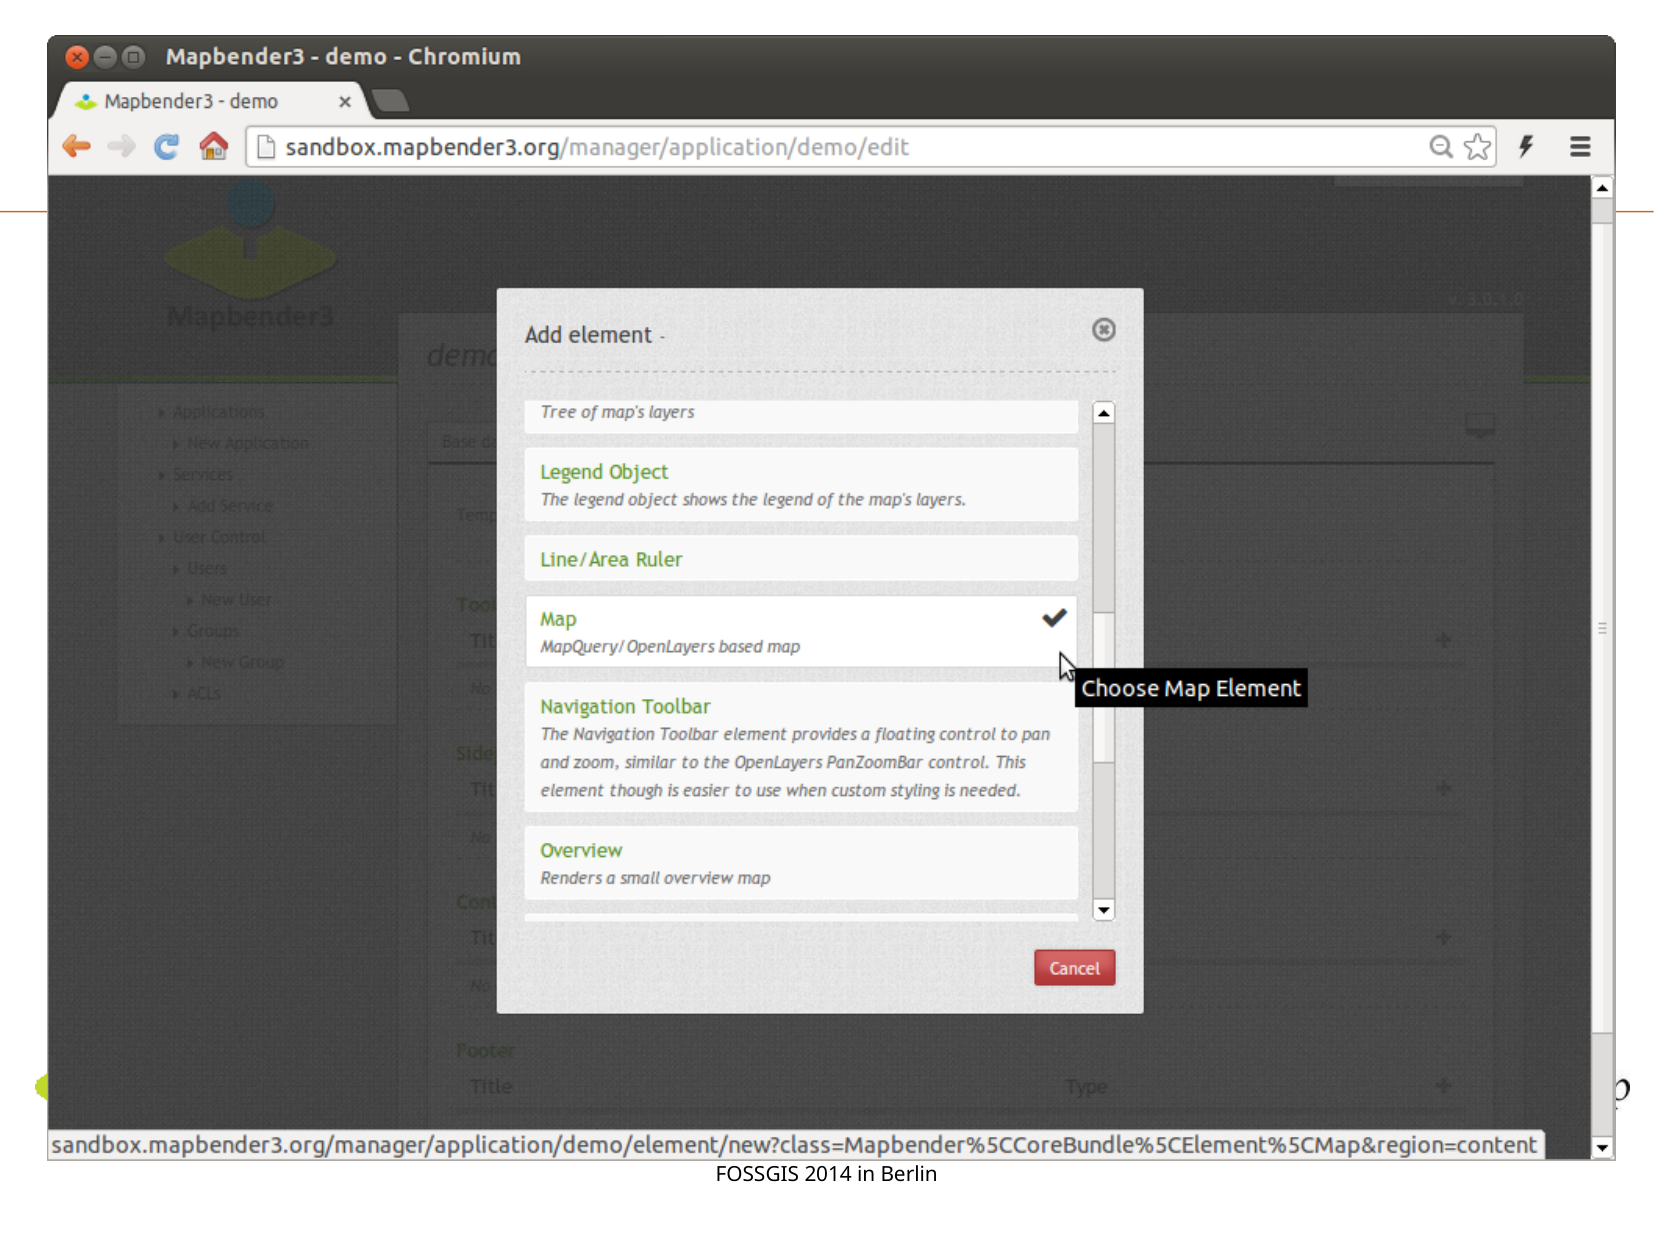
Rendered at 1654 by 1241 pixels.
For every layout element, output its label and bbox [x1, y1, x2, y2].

picture [35, 35, 1630, 1161]
